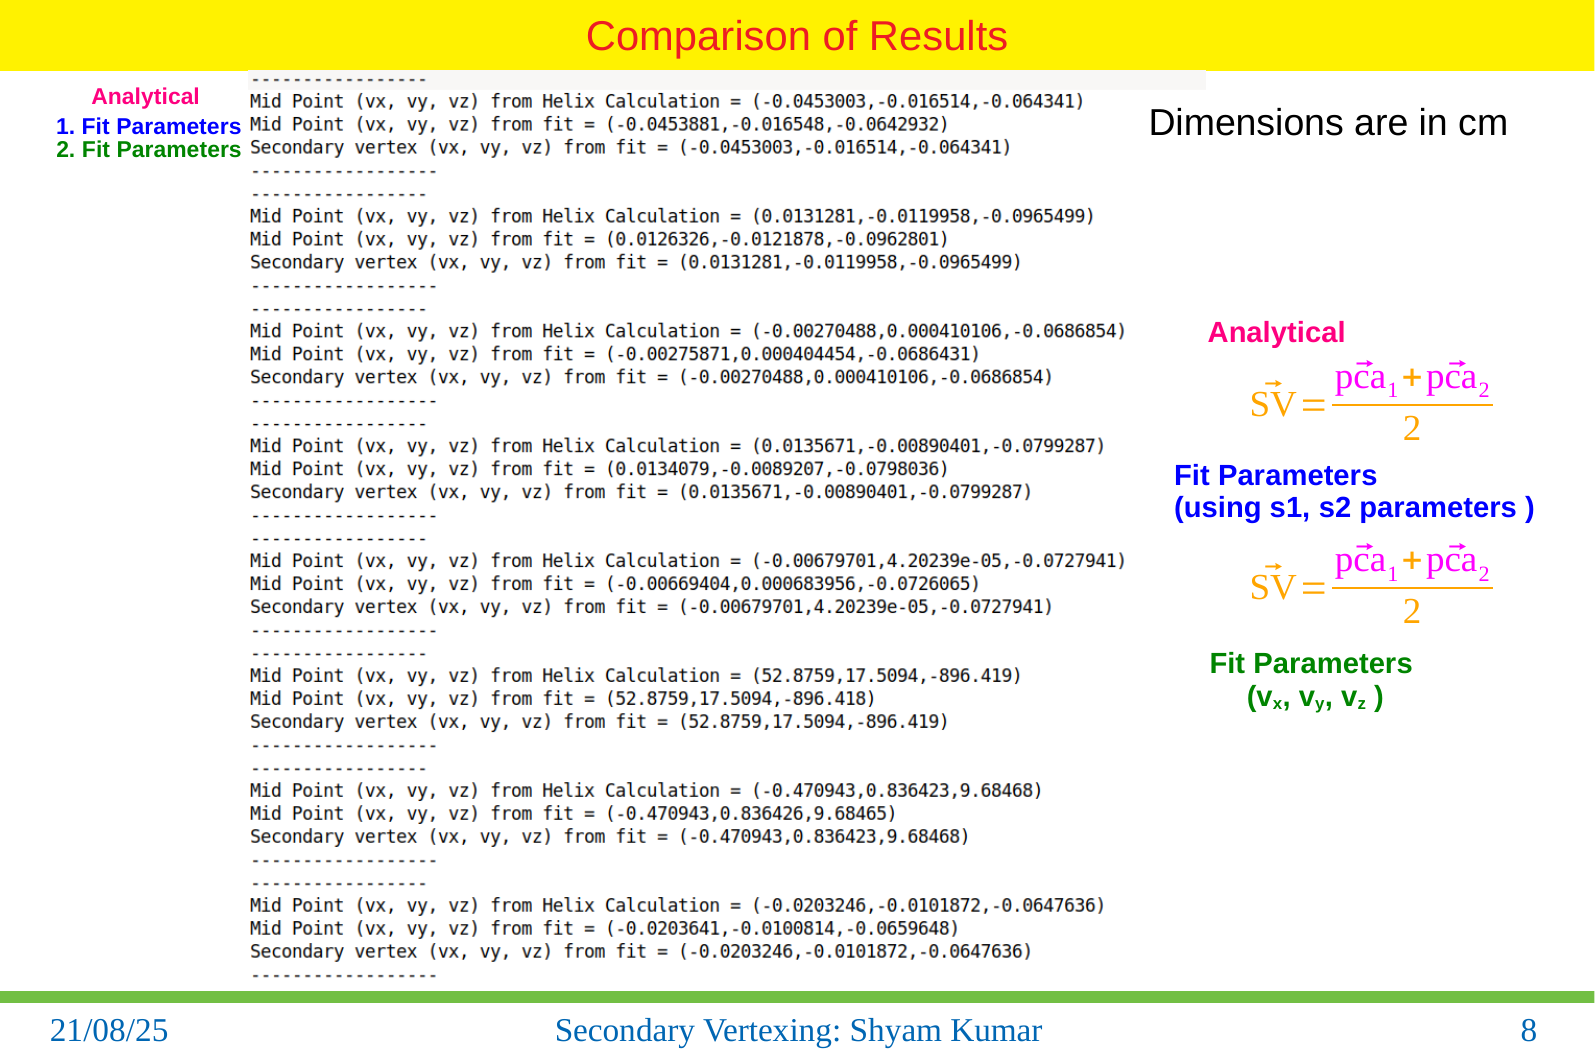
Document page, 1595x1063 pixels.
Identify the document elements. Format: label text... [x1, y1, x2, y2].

picture [248, 70, 1206, 989]
text_box Dimensions are in cm [1133, 94, 1595, 194]
text_box 1. Fit Parameters [41, 106, 257, 129]
text_box Analytical [76, 76, 216, 106]
text_box Fit Parameters (vx, vy, vz ) [1194, 640, 1489, 721]
title Comparison of Results [0, 0, 1595, 71]
chart [1243, 539, 1501, 632]
text_box Analytical [1192, 308, 1361, 356]
chart [1243, 356, 1501, 449]
text_box 2. Fit Parameters [41, 129, 257, 171]
text_box Fit Parameters (using s1, s2 parameters ) [1159, 451, 1551, 532]
